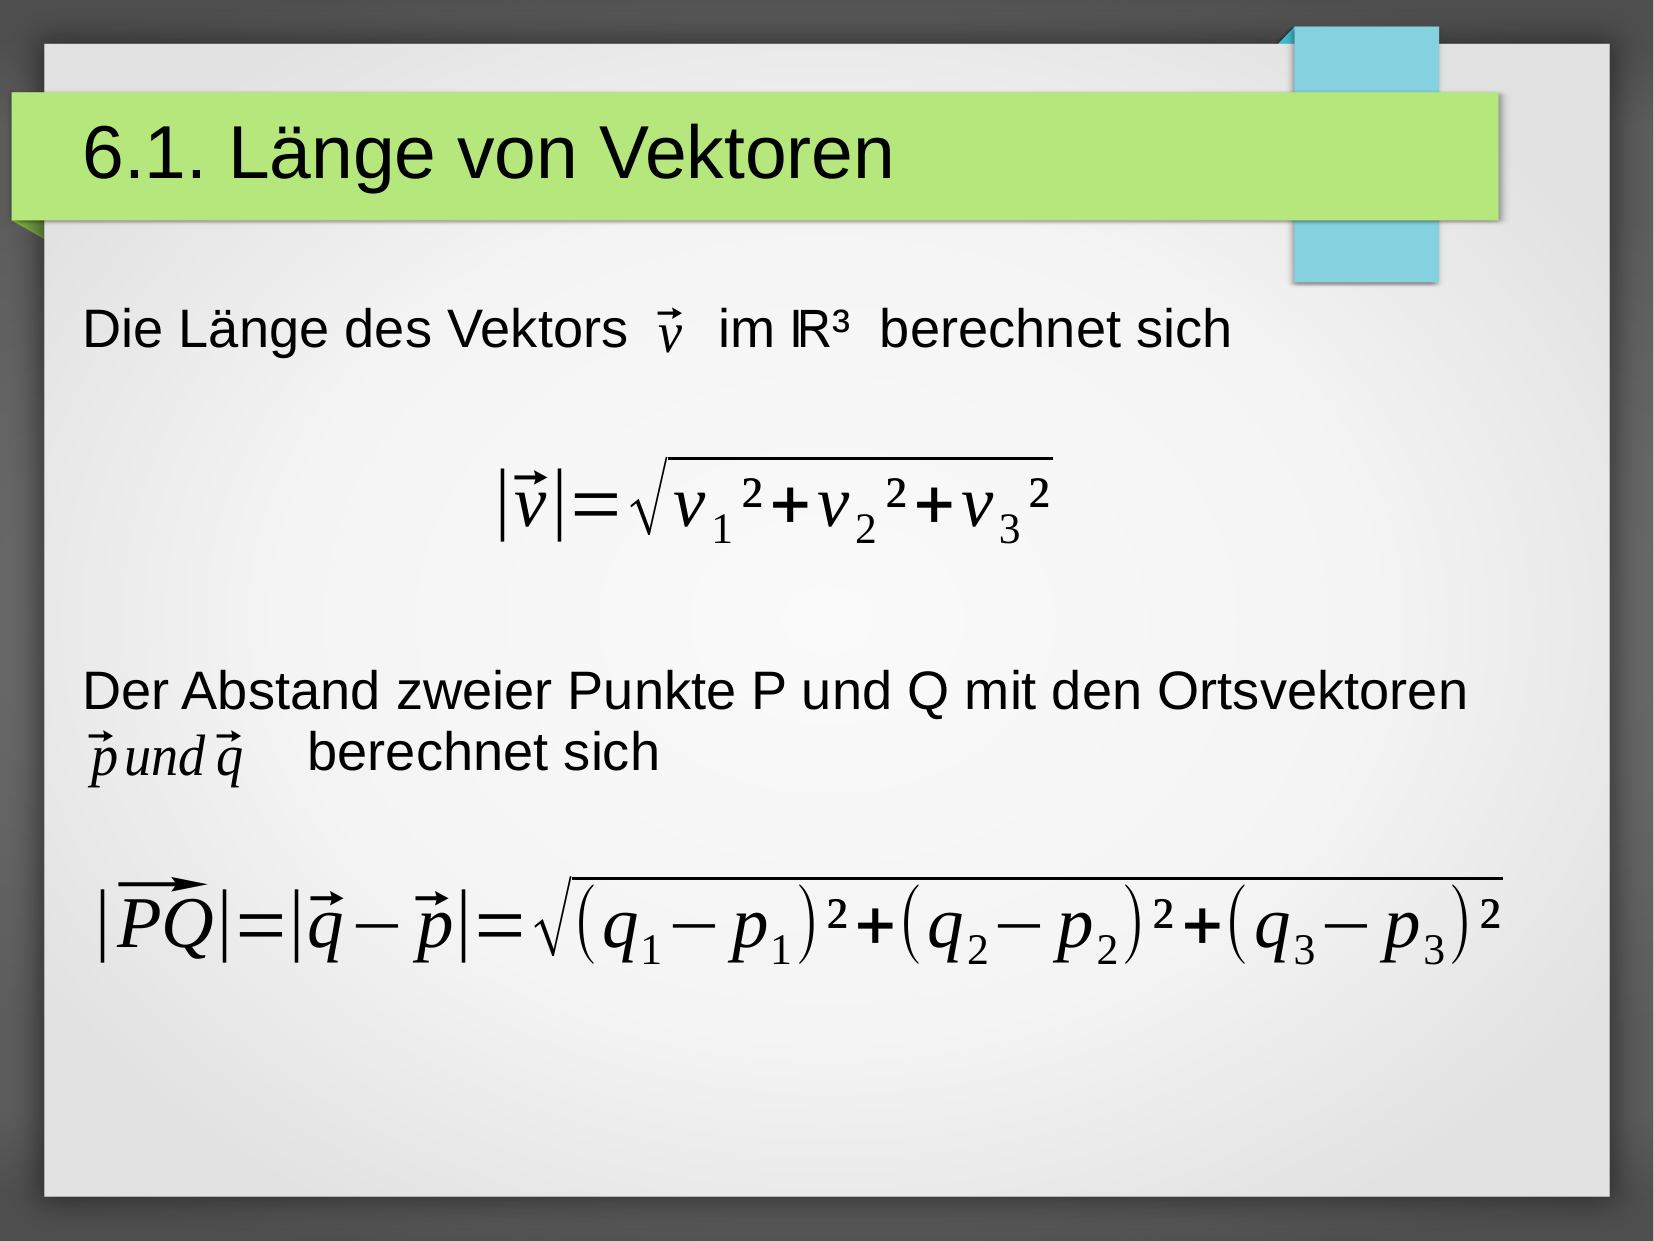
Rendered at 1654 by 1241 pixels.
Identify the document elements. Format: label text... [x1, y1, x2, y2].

picture [0, 0, 1654, 1241]
chart [82, 874, 1510, 975]
list Die Länge des Vektors im ℝ³ berechnet sich Der Abstand zweier Punkte P und Q mit den Ortsvektoren berechnet sich [82, 295, 1571, 1015]
chart [649, 300, 691, 366]
chart [79, 724, 251, 789]
title 6.1. Länge von Vektoren [82, 94, 1264, 213]
chart [481, 454, 1060, 553]
